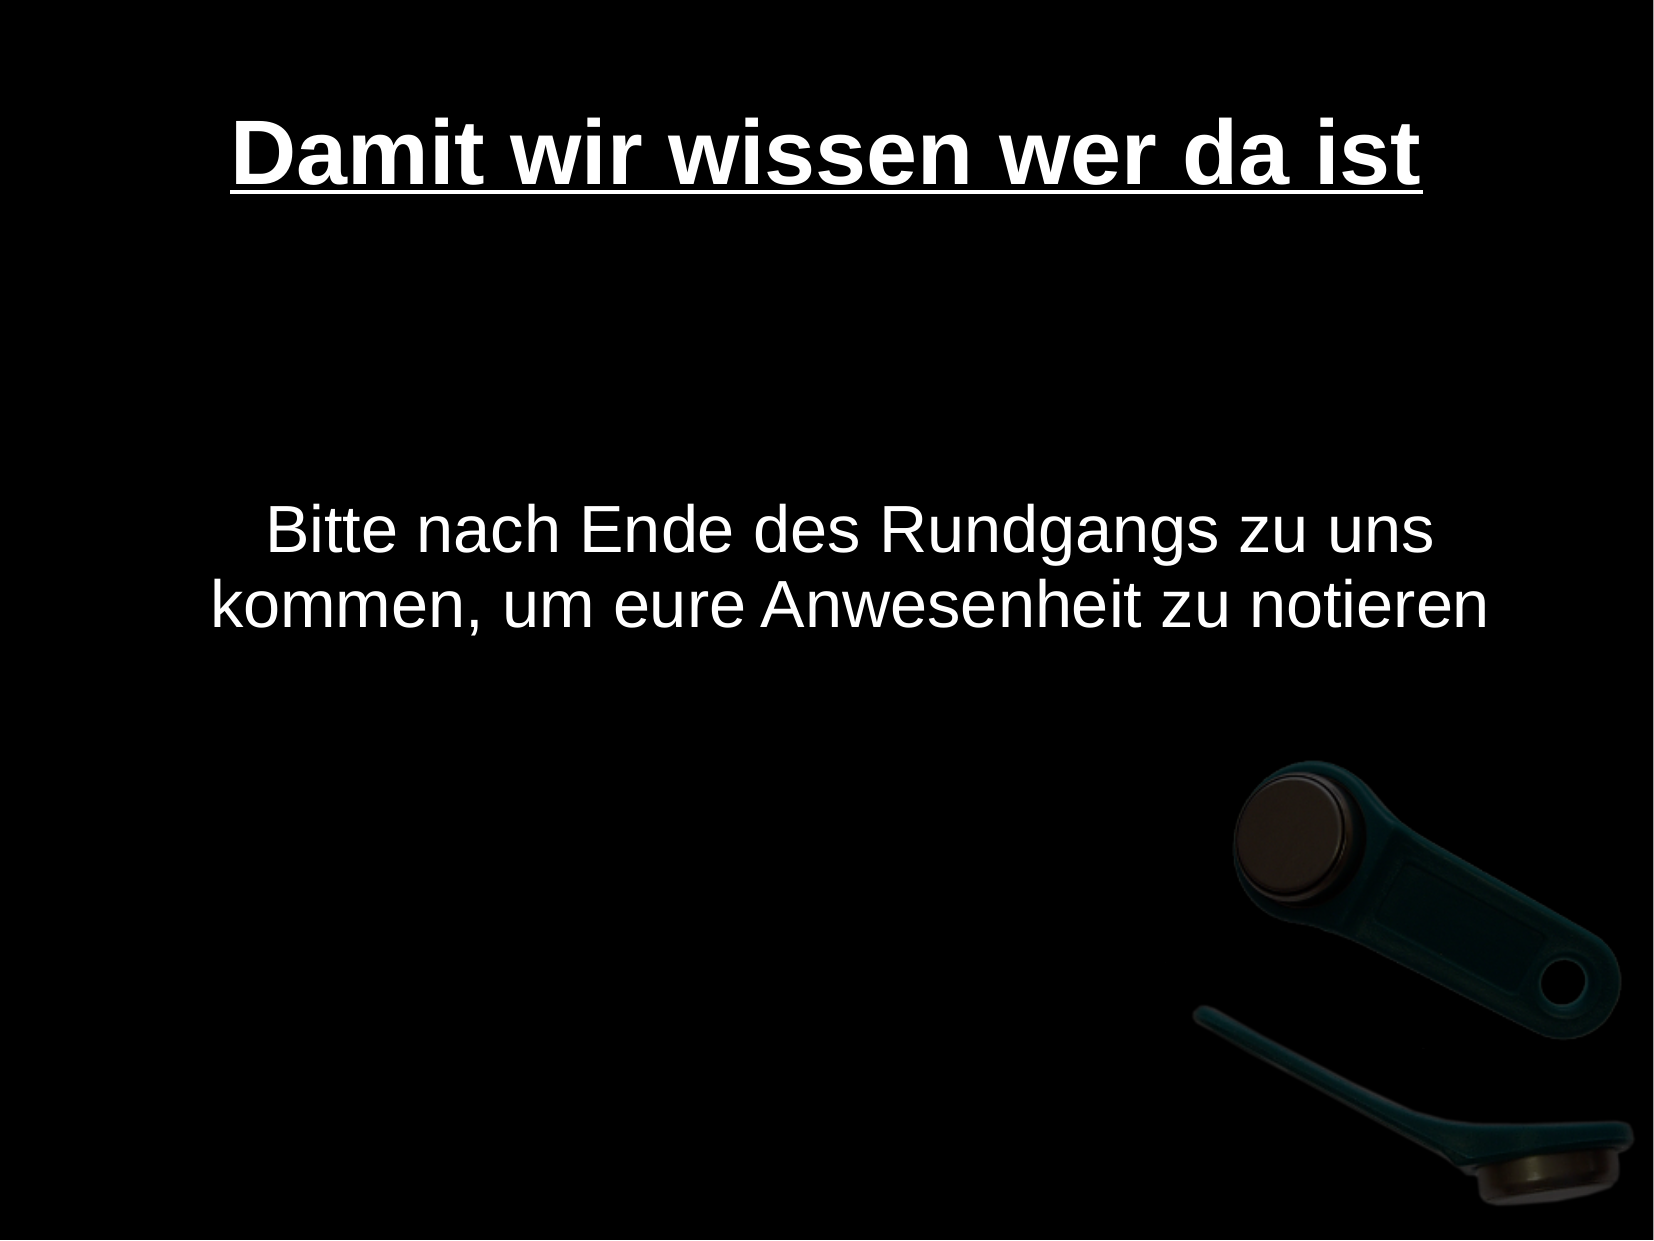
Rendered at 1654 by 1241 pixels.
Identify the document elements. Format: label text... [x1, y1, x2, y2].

title Damit wir wissen wer da ist [82, 49, 1571, 257]
picture [1150, 732, 1654, 1236]
list Bitte nach Ende des Rundgangs zu uns kommen, um eure Anwesenheit zu notieren [70, 283, 1560, 1003]
